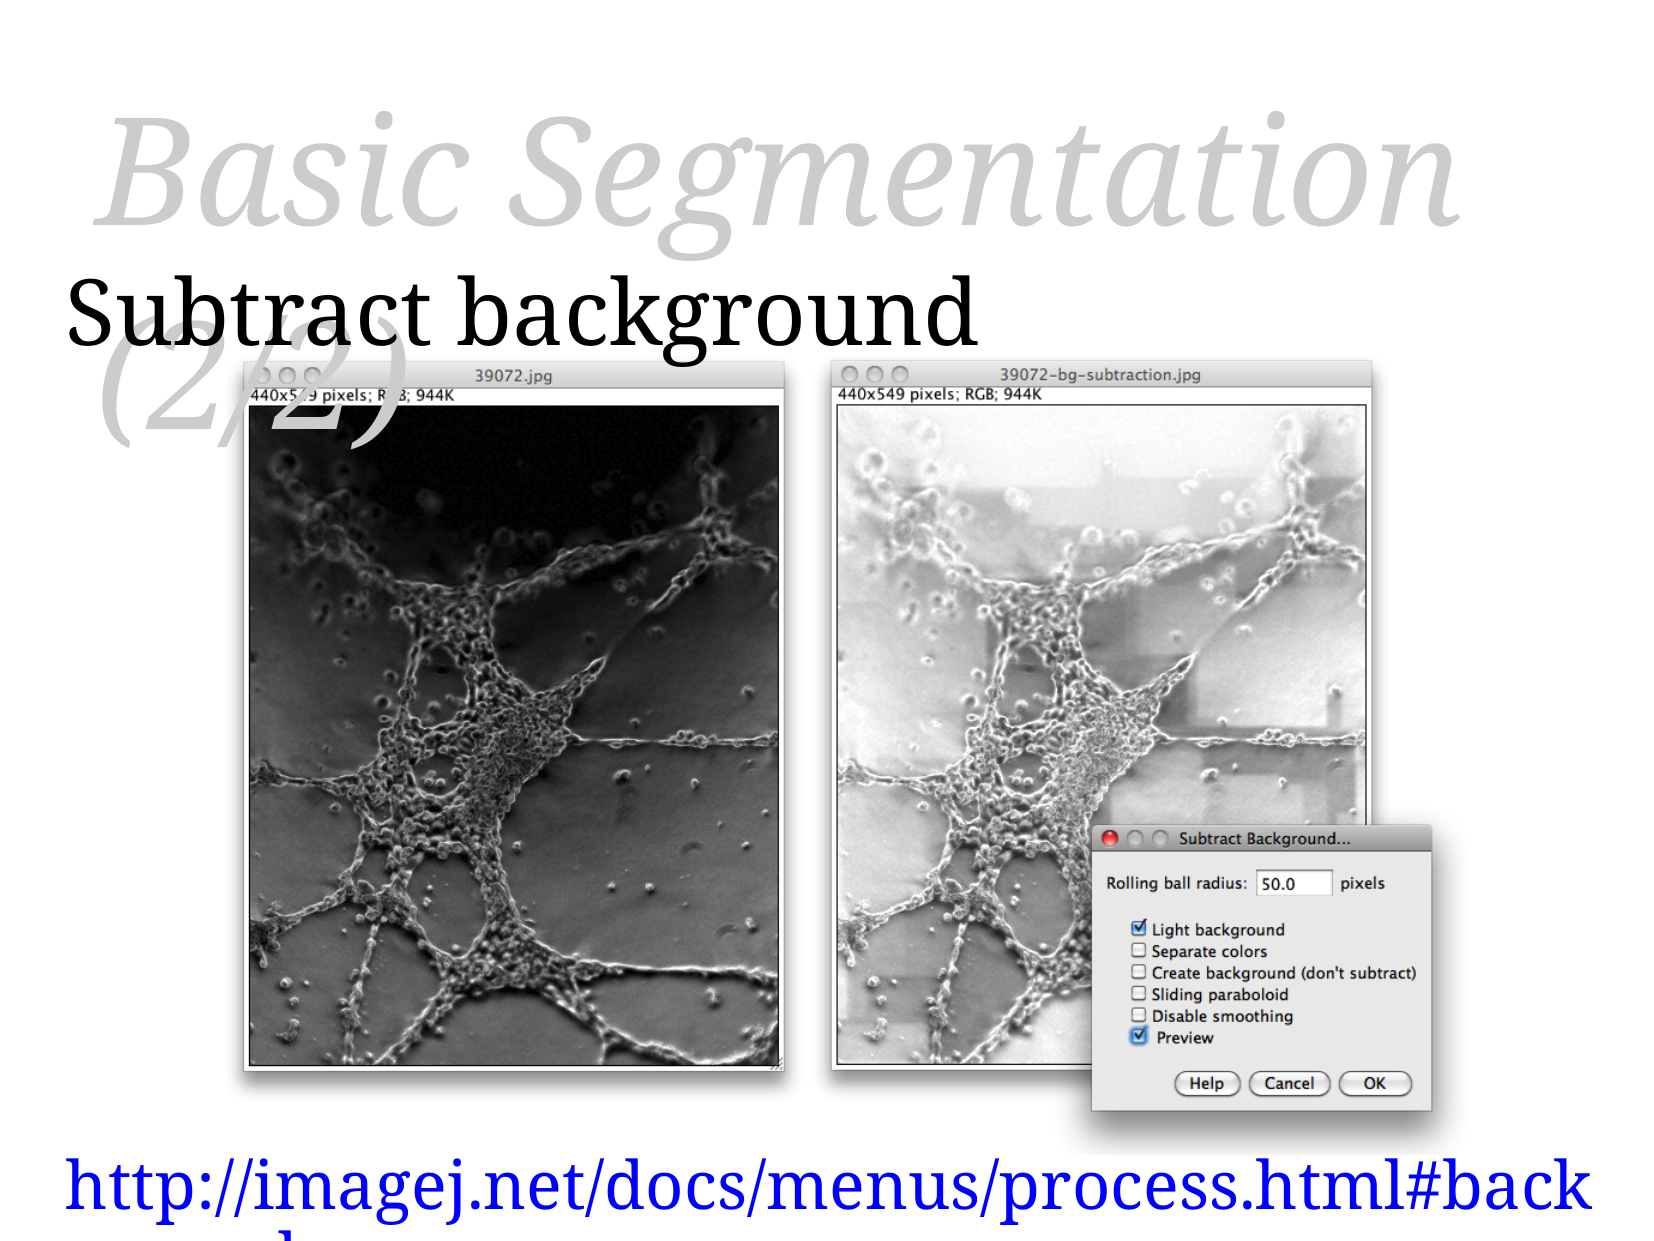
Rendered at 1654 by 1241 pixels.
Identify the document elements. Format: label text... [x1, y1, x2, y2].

picture [225, 1068, 1471, 1131]
text_box Subtract background [50, 240, 1626, 1068]
text_box http://imagej.net/docs/menus/process.html#background [51, 1131, 1627, 1220]
text_box Basic Segmentation (2/2) [81, 57, 1654, 239]
